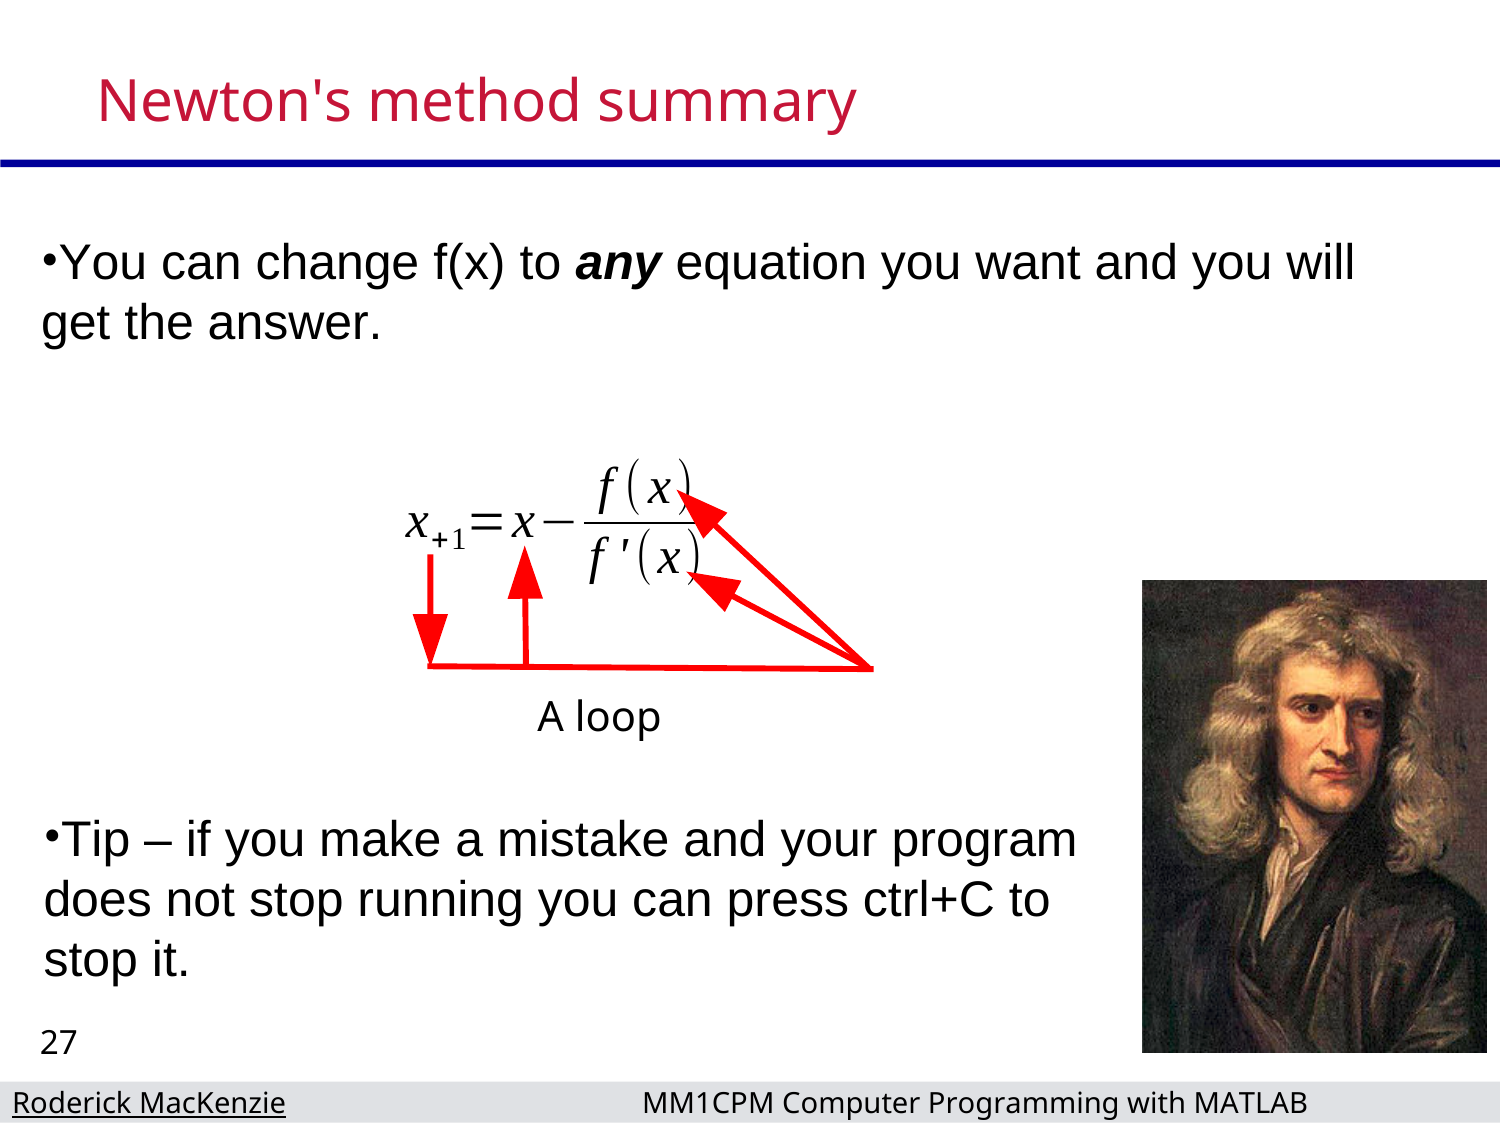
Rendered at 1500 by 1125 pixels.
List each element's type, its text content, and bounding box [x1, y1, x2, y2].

text_box Tip – if you make a mistake and your program does not stop running you can press ctrl+C to stop it. [28, 798, 1105, 994]
chart [396, 456, 712, 589]
title Newton's method summary [81, 45, 1319, 153]
text_box <number> [25, 1013, 240, 1084]
text_box A loop [522, 682, 683, 748]
text_box You can change f(x) to any equation you want and you will get the answer. [26, 221, 1426, 357]
picture [1142, 580, 1487, 1053]
